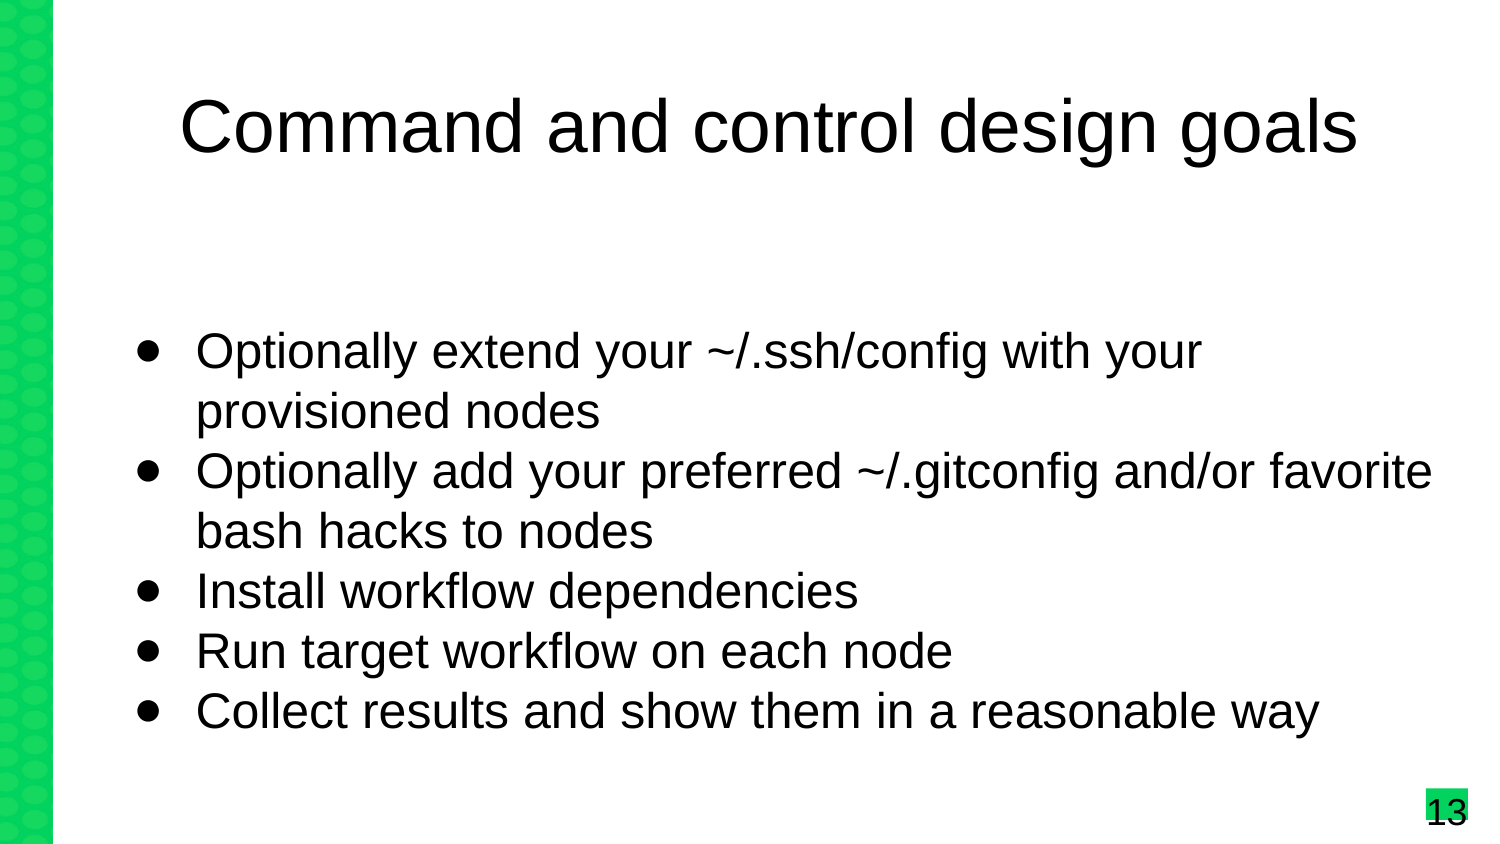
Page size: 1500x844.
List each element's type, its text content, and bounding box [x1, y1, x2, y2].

text_box Optionally extend your ~/.ssh/config with your provisioned nodes Optionally add your preferred ~/.gitconfig and/or favorite bash hacks to nodes Install workflow dependencies Run target workflow on each node Collect results and show them in a reasonable way [105, 310, 1456, 767]
text_box Command and control design goals [143, 70, 1397, 192]
text_box <number> [1425, 788, 1468, 820]
picture [0, 0, 53, 844]
